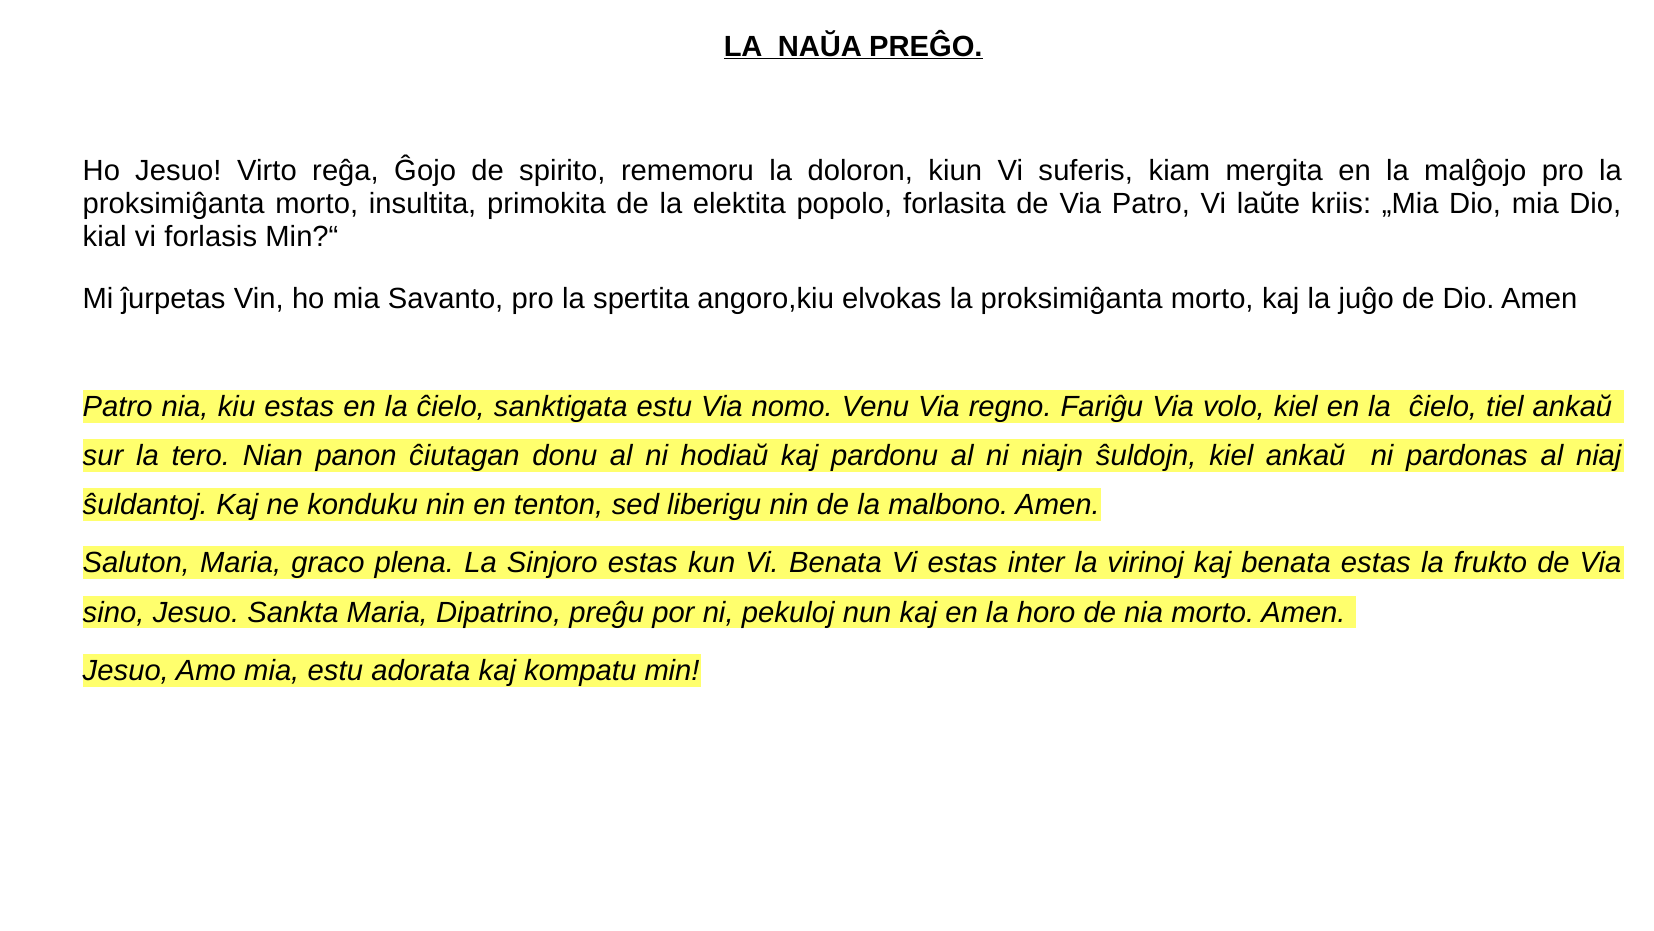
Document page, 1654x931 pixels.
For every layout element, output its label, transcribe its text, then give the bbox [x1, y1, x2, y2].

list LA NAŬA PREĜO. Ho Jesuo! Virto reĝa, Ĝojo de spirito, rememoru la doloron, kiun Vi suferis, kiam mergita en la malĝojo pro la proksimiĝanta morto, insultita, primokita de la elektita popolo, forlasita de Via Patro, Vi laŭte kriis: „Mia Dio, mia Dio, kial vi forlasis Min?“ Mi ĵurpetas Vin, ho mia Savanto, pro la spertita angoro,kiu elvokas la proksimiĝanta morto, kaj la juĝo de Dio. Amen Patro nia, kiu estas en la ĉielo, sanktigata estu Via nomo. Venu Via regno. Fariĝu Via volo, kiel en la ĉielo, tiel ankaŭ sur la tero. Nian panon ĉiutagan donu al ni hodiaŭ kaj pardonu al ni niajn ŝuldojn, kiel ankaŭ ni pardonas al niaj ŝuldantoj. Kaj ne konduku nin en tenton, sed liberigu nin de la malbono. Amen. Saluton, Maria, graco plena. La Sinjoro estas kun Vi. Benata Vi estas inter la virinoj kaj benata estas la frukto de Via sino, Jesuo. Sankta Maria, Dipatrino, preĝu por ni, pekuloj nun kaj en la horo de nia morto. Amen. Jesuo, Amo mia, estu adorata kaj kompatu min! [82, 29, 1625, 916]
